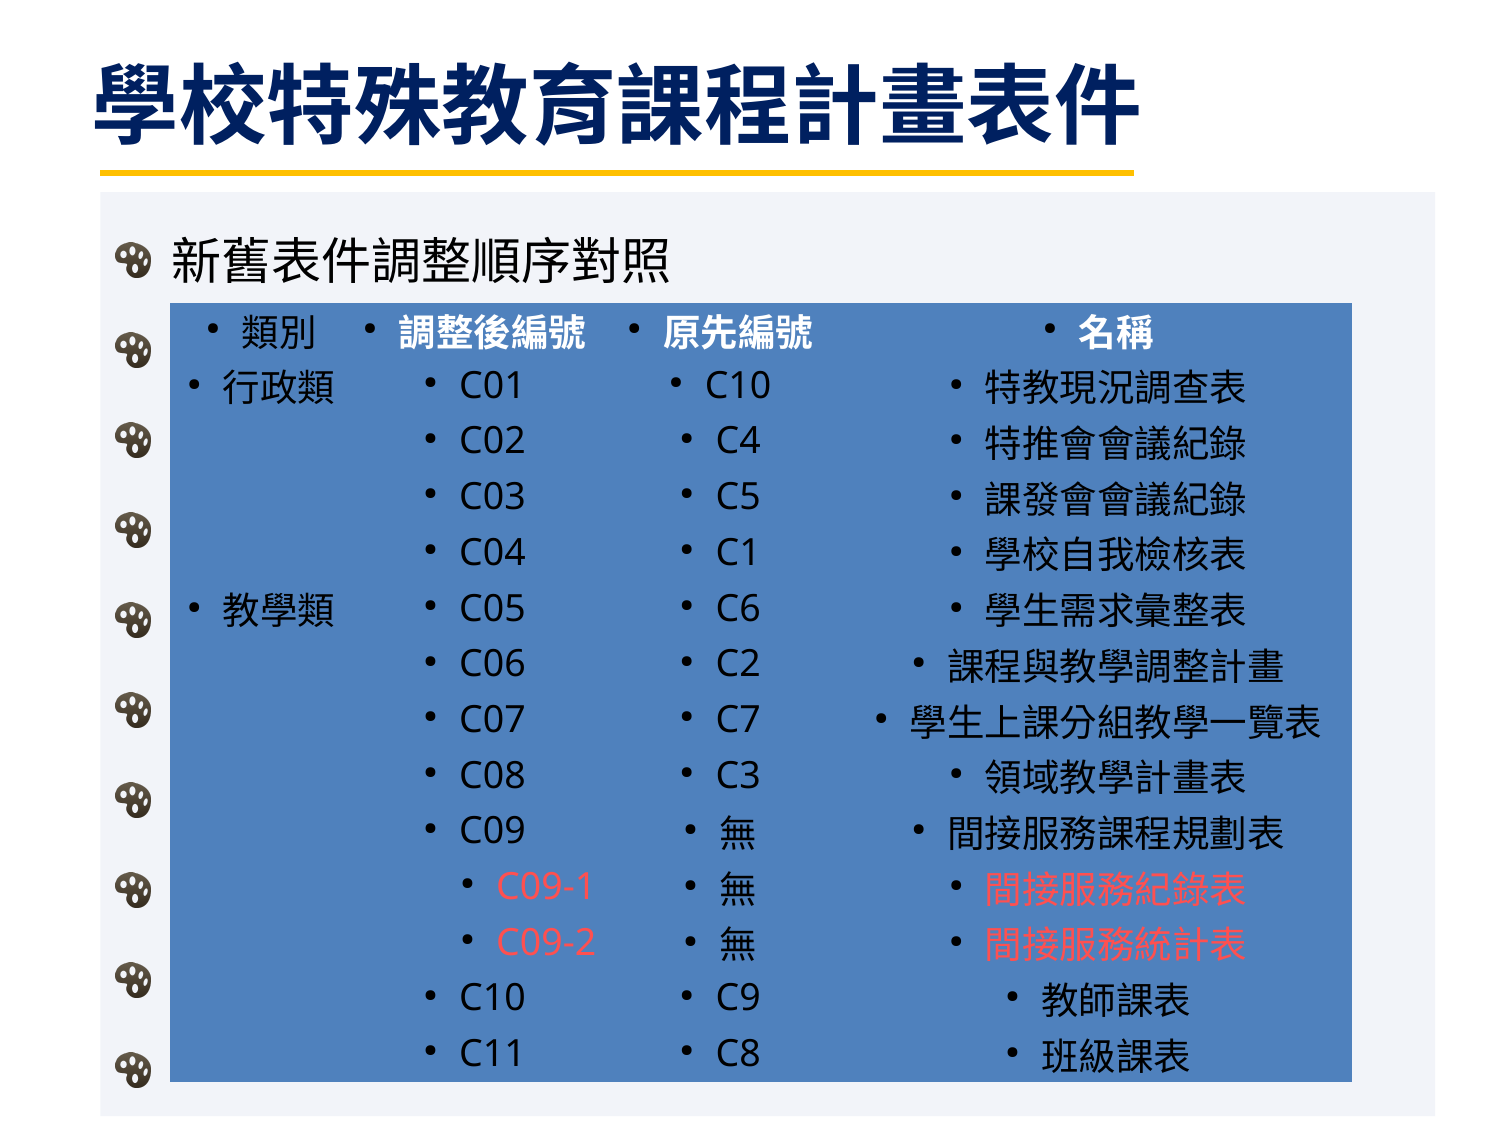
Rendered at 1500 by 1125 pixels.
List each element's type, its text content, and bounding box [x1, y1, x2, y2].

table_cell 無 [596, 804, 844, 860]
table_cell C8 [596, 1027, 844, 1082]
table_cell C03 [353, 470, 596, 525]
table_cell 班級課表 [844, 1027, 1352, 1082]
table_cell C02 [353, 414, 596, 470]
table_cell C1 [596, 525, 844, 581]
table_cell C7 [596, 692, 844, 748]
table_cell C04 [353, 525, 596, 581]
table_cell 領域教學計畫表 [844, 748, 1352, 804]
table_cell 間接服務紀錄表 [844, 860, 1352, 915]
table_cell 特教現況調查表 [844, 358, 1352, 414]
table_cell C09-1 [353, 860, 596, 915]
table_cell C3 [596, 748, 844, 804]
table_cell 無 [596, 860, 844, 915]
table_cell C06 [353, 637, 596, 692]
table_cell C01 [353, 358, 596, 414]
table_cell 教學類 [170, 581, 353, 1082]
table_cell C5 [596, 470, 844, 525]
table_cell 學生需求彙整表 [844, 581, 1352, 637]
table_cell C07 [353, 692, 596, 748]
table_cell 特推會會議紀錄 [844, 414, 1352, 470]
text_box 學校特殊教育課程計畫表件 [76, 42, 1168, 164]
table_header 名稱 [844, 303, 1352, 358]
table_cell C11 [353, 1027, 596, 1082]
table_cell 間接服務課程規劃表 [844, 804, 1352, 860]
table_header 原先編號 [596, 303, 844, 358]
table_cell 課發會會議紀錄 [844, 470, 1352, 525]
table_cell C08 [353, 748, 596, 804]
table_cell C10 [596, 358, 844, 414]
table_cell C09 [353, 804, 596, 860]
table_cell 課程與教學調整計畫 [844, 637, 1352, 692]
table_header 調整後編號 [353, 303, 596, 358]
table_cell C2 [596, 637, 844, 692]
table_cell 行政類 [170, 358, 353, 581]
table_cell C6 [596, 581, 844, 637]
table_cell C05 [353, 581, 596, 637]
text_box 新舊表件調整順序對照 [100, 192, 1436, 1117]
table_header 類別 [170, 303, 353, 358]
table_cell 學校自我檢核表 [844, 525, 1352, 581]
table_cell C9 [596, 971, 844, 1027]
table_cell 間接服務統計表 [844, 915, 1352, 971]
table_cell 無 [596, 915, 844, 971]
table_cell C09-2 [353, 915, 596, 971]
table_cell 學生上課分組教學一覽表 [844, 692, 1352, 748]
table_cell C10 [353, 971, 596, 1027]
table_cell C4 [596, 414, 844, 470]
table_cell 教師課表 [844, 971, 1352, 1027]
